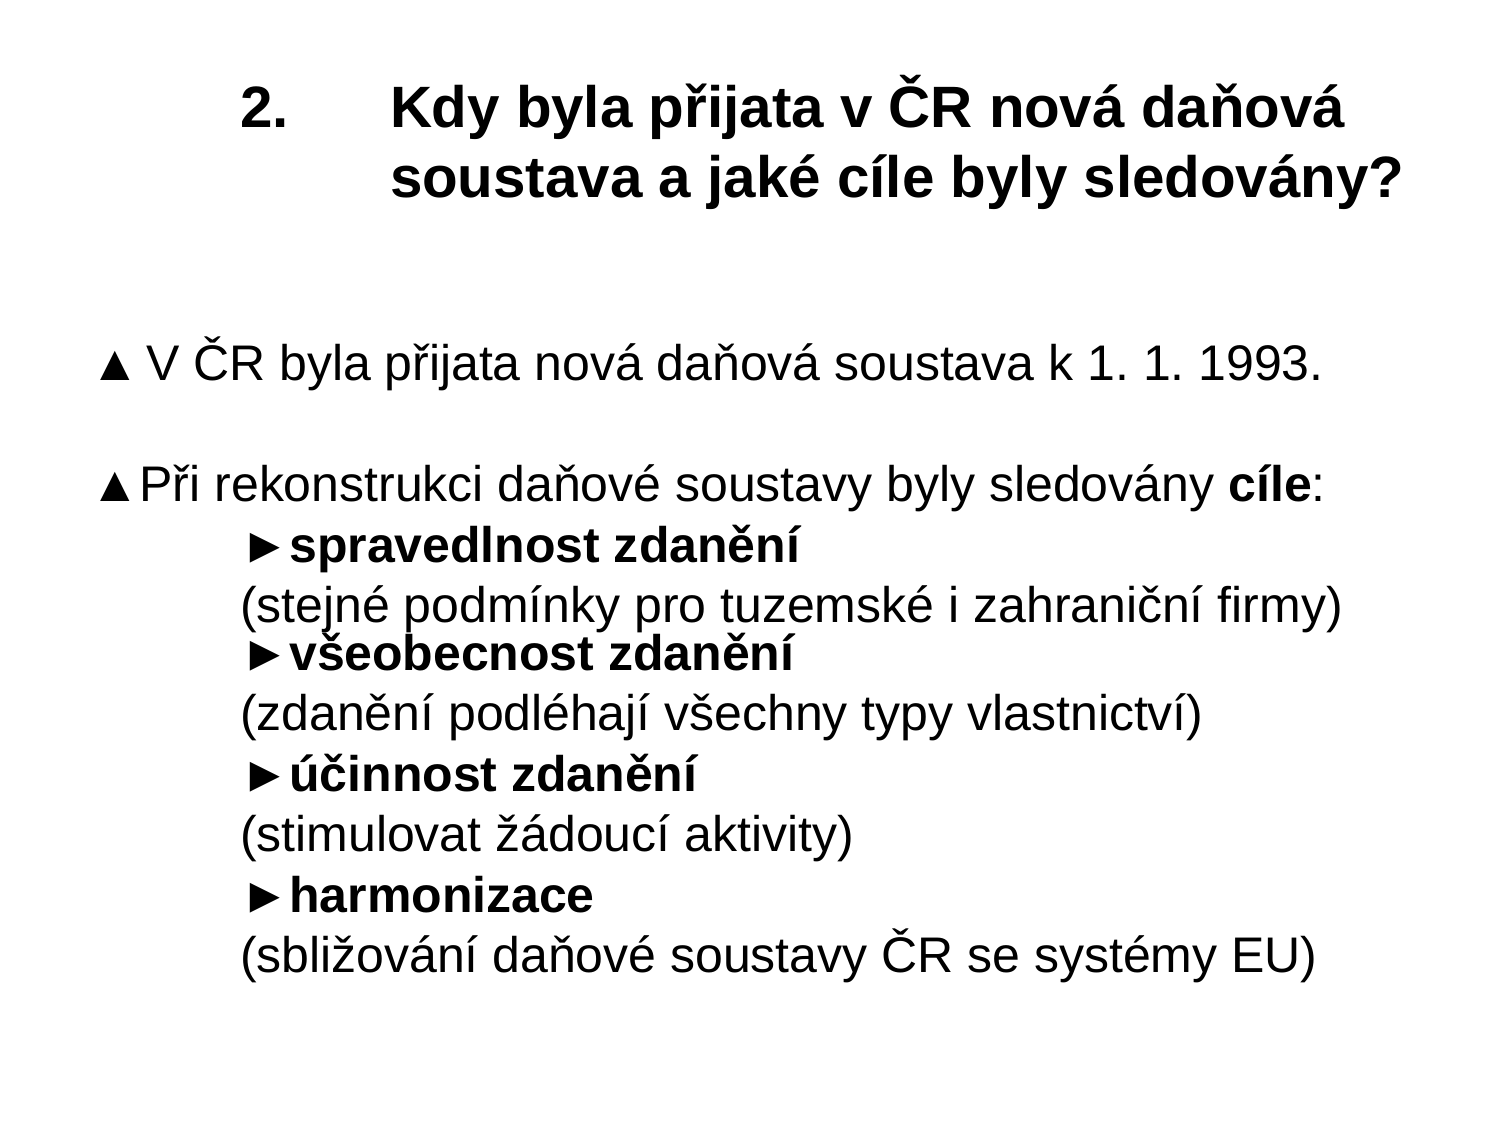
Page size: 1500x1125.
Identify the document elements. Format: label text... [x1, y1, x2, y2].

title 2. Kdy byla přijata v ČR nová daňová soustava a jaké cíle byly sledovány? [75, 45, 1426, 233]
list ▲ V ČR byla přijata nová daňová soustava k 1. 1. 1993. ▲Při rekonstrukci daňové soustavy byly sledovány cíle: ►spravedlnost zdanění (stejné podmínky pro tuzemské i zahraniční firmy) ►všeobecnost zdanění (zdanění podléhají všechny typy vlastnictví) ►účinnost zdanění (stimulovat žádoucí aktivity) ►harmonizace (sbližování daňové soustavy ČR se systémy EU) [75, 262, 1426, 1078]
